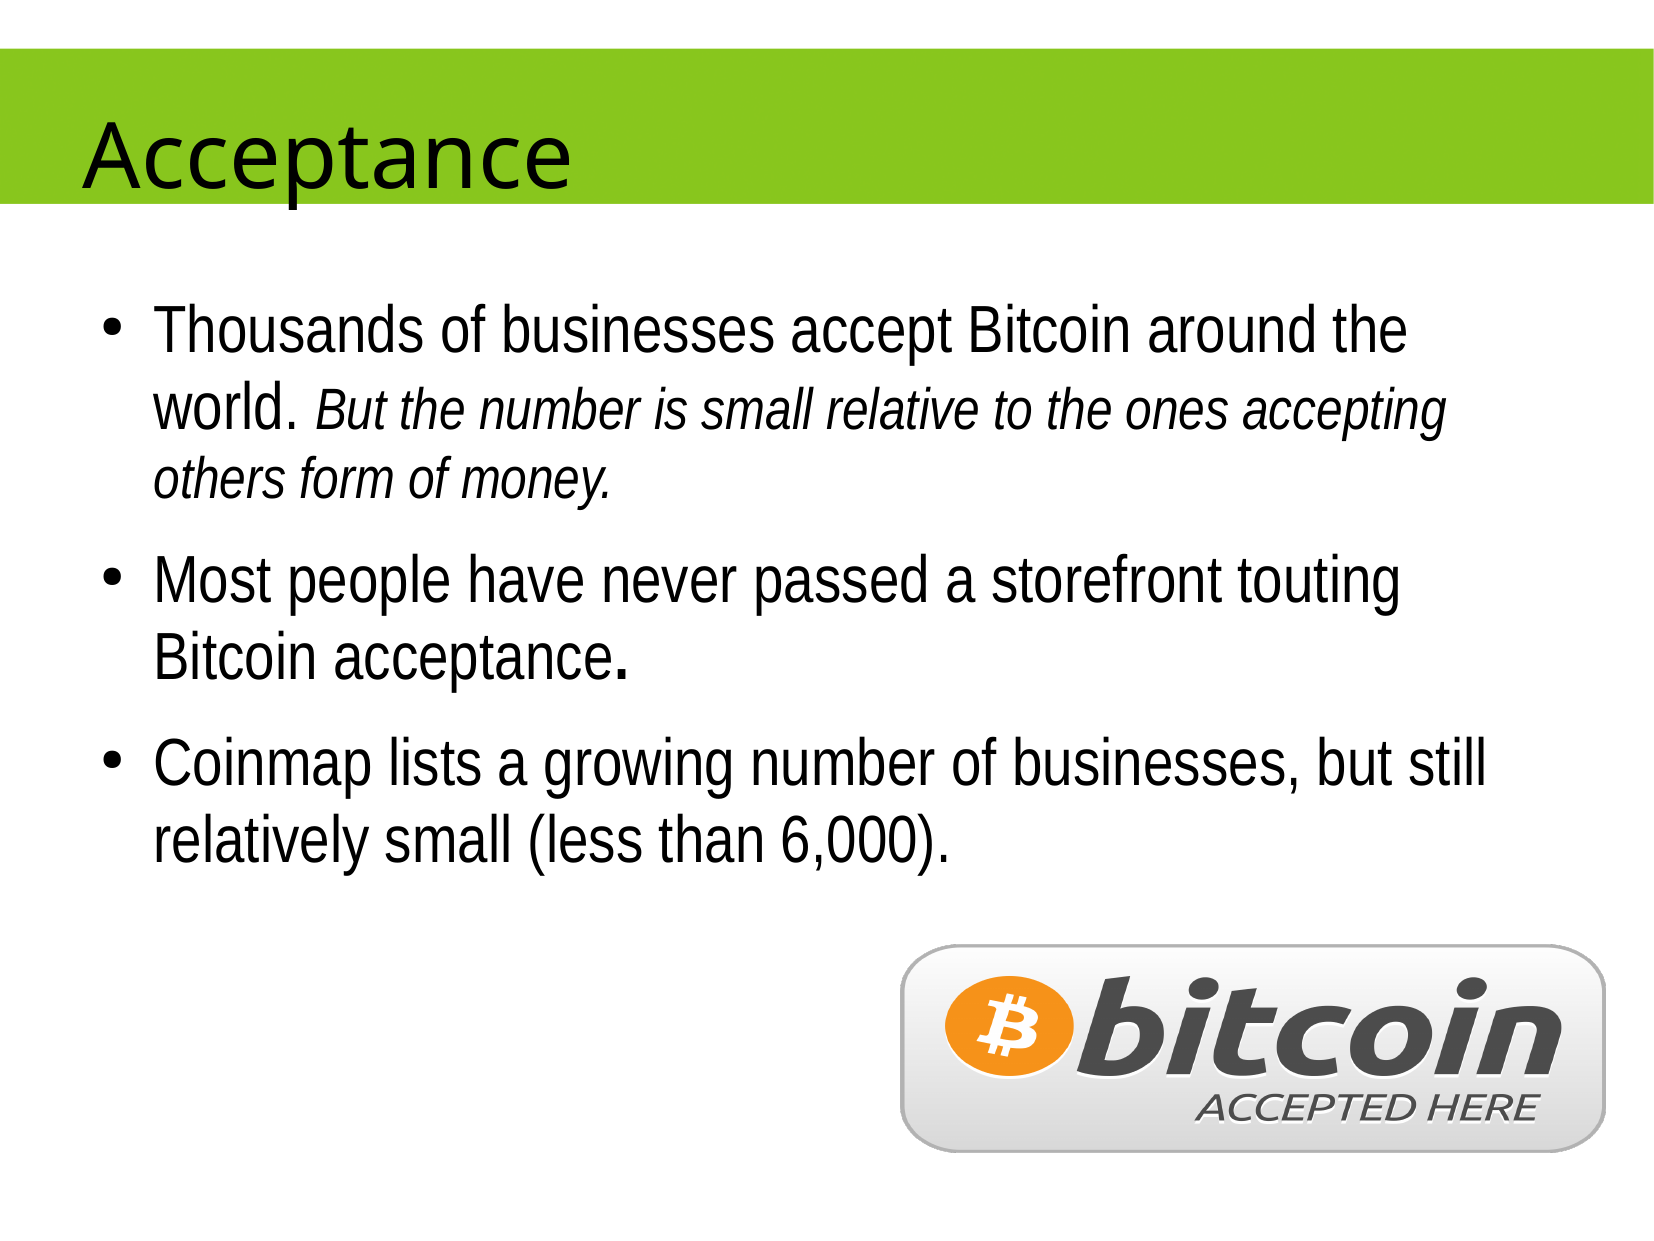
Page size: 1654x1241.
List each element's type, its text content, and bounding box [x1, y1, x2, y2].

title Acceptance [82, 49, 1571, 257]
list Thousands of businesses accept Bitcoin around the world. But the number is small relative to the ones accepting others form of money. Most people have never passed a storefront touting Bitcoin acceptance. Coinmap lists a growing number of businesses, but still relatively small (less than 6,000). [82, 290, 1571, 1010]
picture [0, 0, 1654, 1241]
